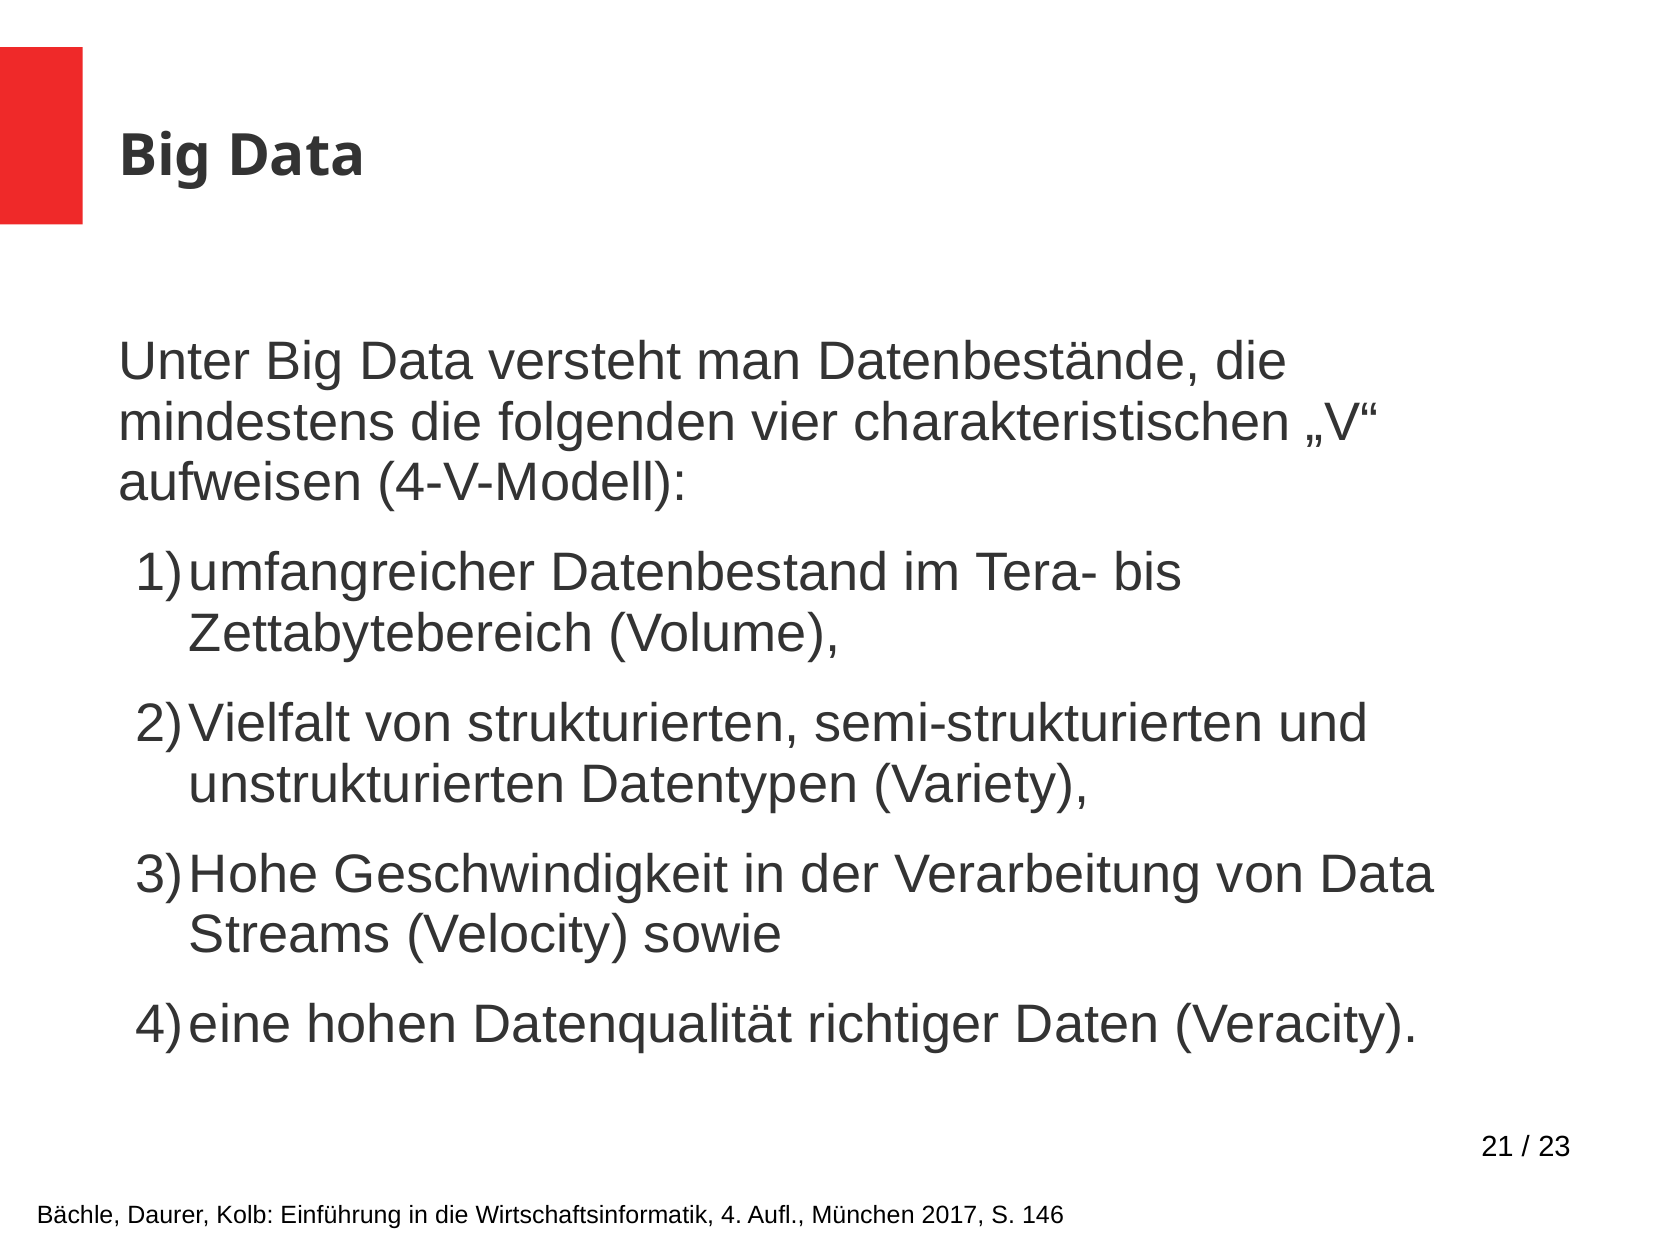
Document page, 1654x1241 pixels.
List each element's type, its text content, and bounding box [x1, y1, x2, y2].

title Big Data [118, 49, 1571, 257]
list Unter Big Data versteht man Datenbestände, die mindestens die folgenden vier charakteristischen „V“ aufweisen (4-V-Modell): umfangreicher Datenbestand im Tera- bis Zettabytebereich (Volume), Vielfalt von strukturierten, semi-strukturierten und unstrukturierten Datentypen (Variety), Hohe Geschwindigkeit in der Verarbeitung von Data Streams (Velocity) sowie eine hohen Datenqualität richtiger Daten (Veracity). [118, 330, 1536, 1087]
text_box Bächle, Daurer, Kolb: Einführung in die Wirtschaftsinformatik, 4. Aufl., München 2017, S. 146 [22, 1193, 1084, 1237]
